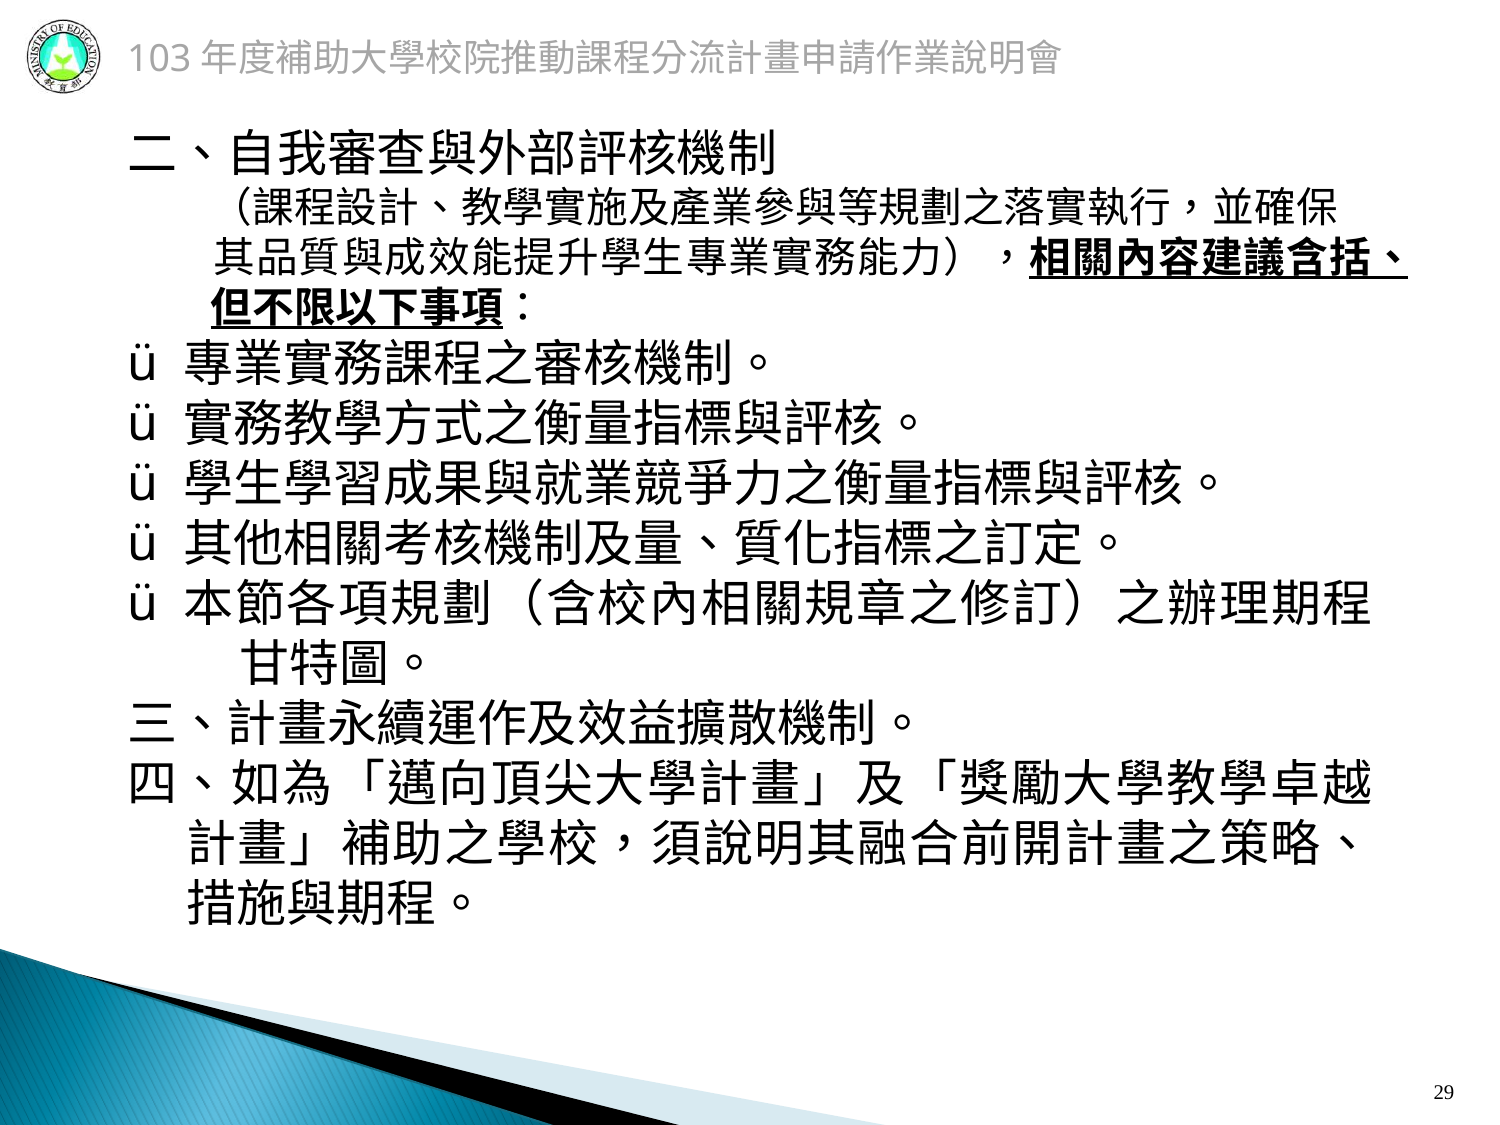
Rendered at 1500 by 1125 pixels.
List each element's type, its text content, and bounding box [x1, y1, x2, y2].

text_box 二、自我審查與外部評核機制 （課程設計、教學實施及產業參與等規劃之落實執行，並確保 其品質與成效能提升學生專業實務能力），相關內容建議含括、 但不限以下事項： 專業實務課程之審核機制。 實務教學方式之衡量指標與評核。 學生學習成果與就業競爭力之衡量指標與評核。 其他相關考核機制及量、質化指標之訂定。 本節各項規劃（含校內相關規章之修訂）之辦理期程甘特圖。 三、計畫永續運作及效益擴散機制。 四、如為「邁向頂尖大學計畫」及「獎勵大學教學卓越計畫」補助之學校，須說明其融合前開計畫之策略、措施與期程。 [112, 114, 1388, 939]
text_box 103年度補助大學校院推動課程分流計畫申請作業說明會 [112, 26, 1436, 88]
picture [17, 19, 102, 96]
text_box 29 [1418, 1051, 1479, 1112]
